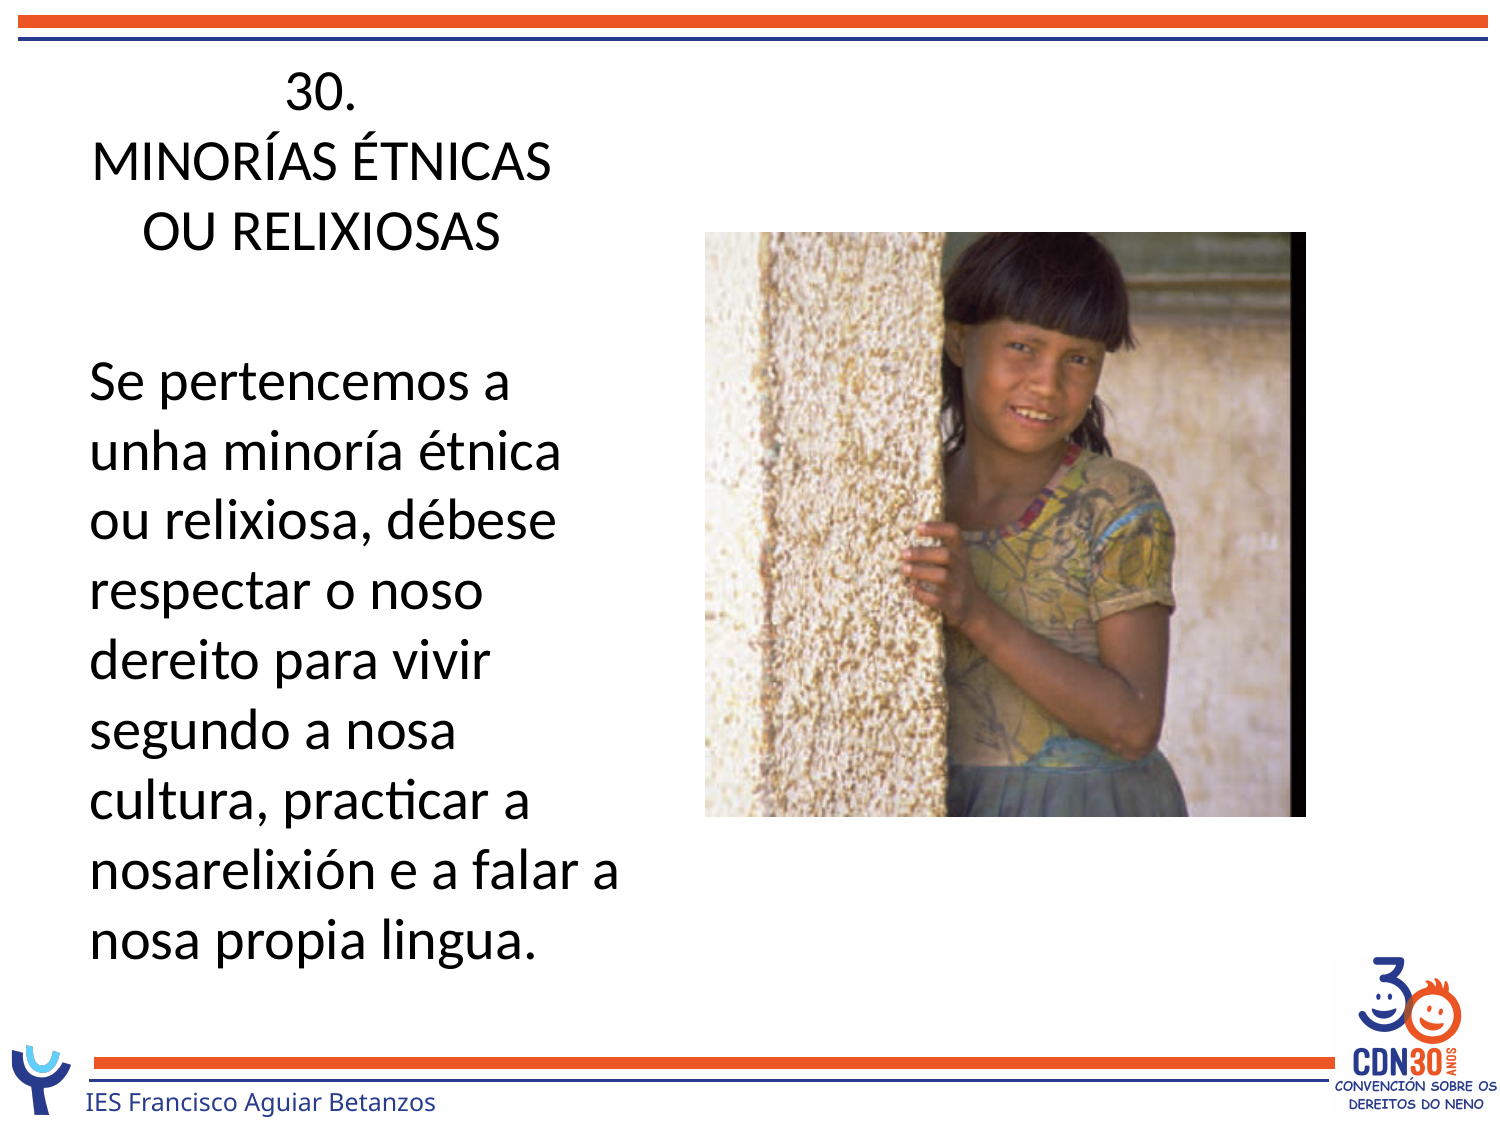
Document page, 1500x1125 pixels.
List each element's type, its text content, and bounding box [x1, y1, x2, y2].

title 30. MINORÍAS ÉTNICAS OU RELIXIOSAS [75, 44, 569, 235]
picture [705, 232, 1306, 817]
list Se pertencemos a unha minoría étnica ou relixiosa, débese respectar o noso dereito para vivir segundo a nosa cultura, practicar a nosarelixión e a falar a nosa propia lingua. [75, 235, 639, 1084]
picture [1330, 956, 1500, 1115]
picture [11, 1045, 71, 1115]
